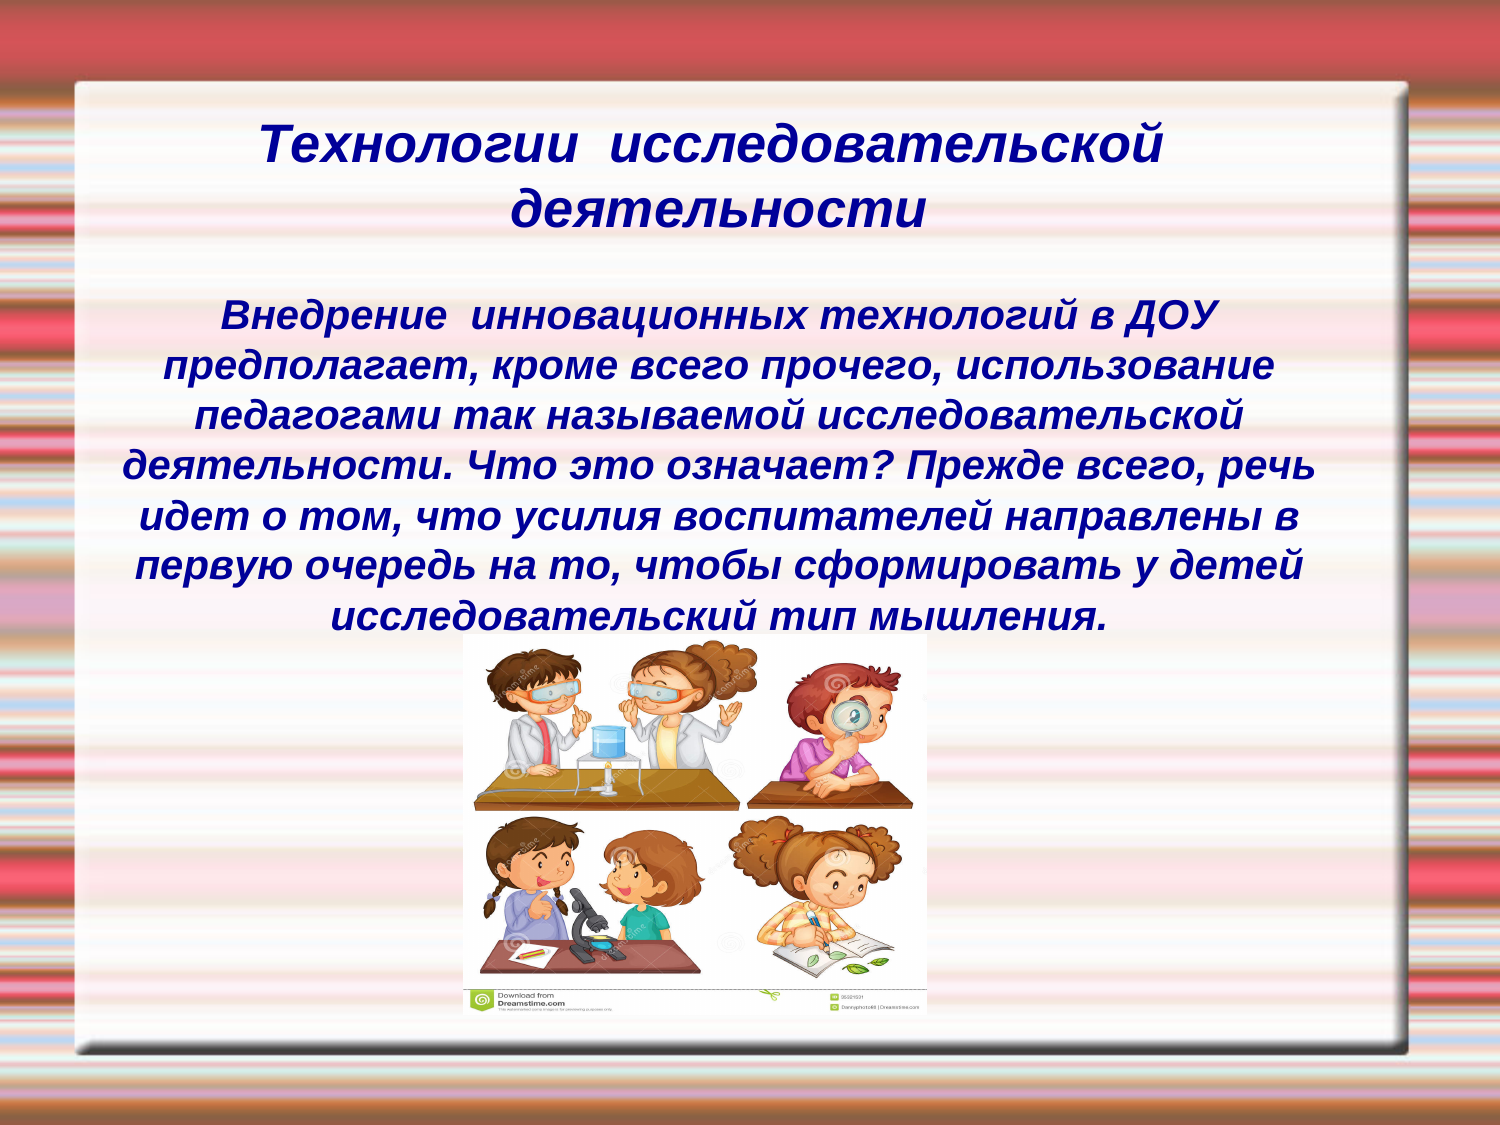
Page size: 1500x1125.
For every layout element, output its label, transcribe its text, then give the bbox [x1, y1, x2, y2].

picture [463, 634, 927, 1015]
title Технологии исследовательской деятельности Внедрение инновационных технологий в ДОУ предполагает, кроме всего прочего, использование педагогами так называемой исследовательской деятельности. Что это означает? Прежде всего, речь идет о том, что усилия воспитателей направлены в первую очередь на то, чтобы сформировать у детей исследовательский тип мышления. [78, 43, 1360, 606]
